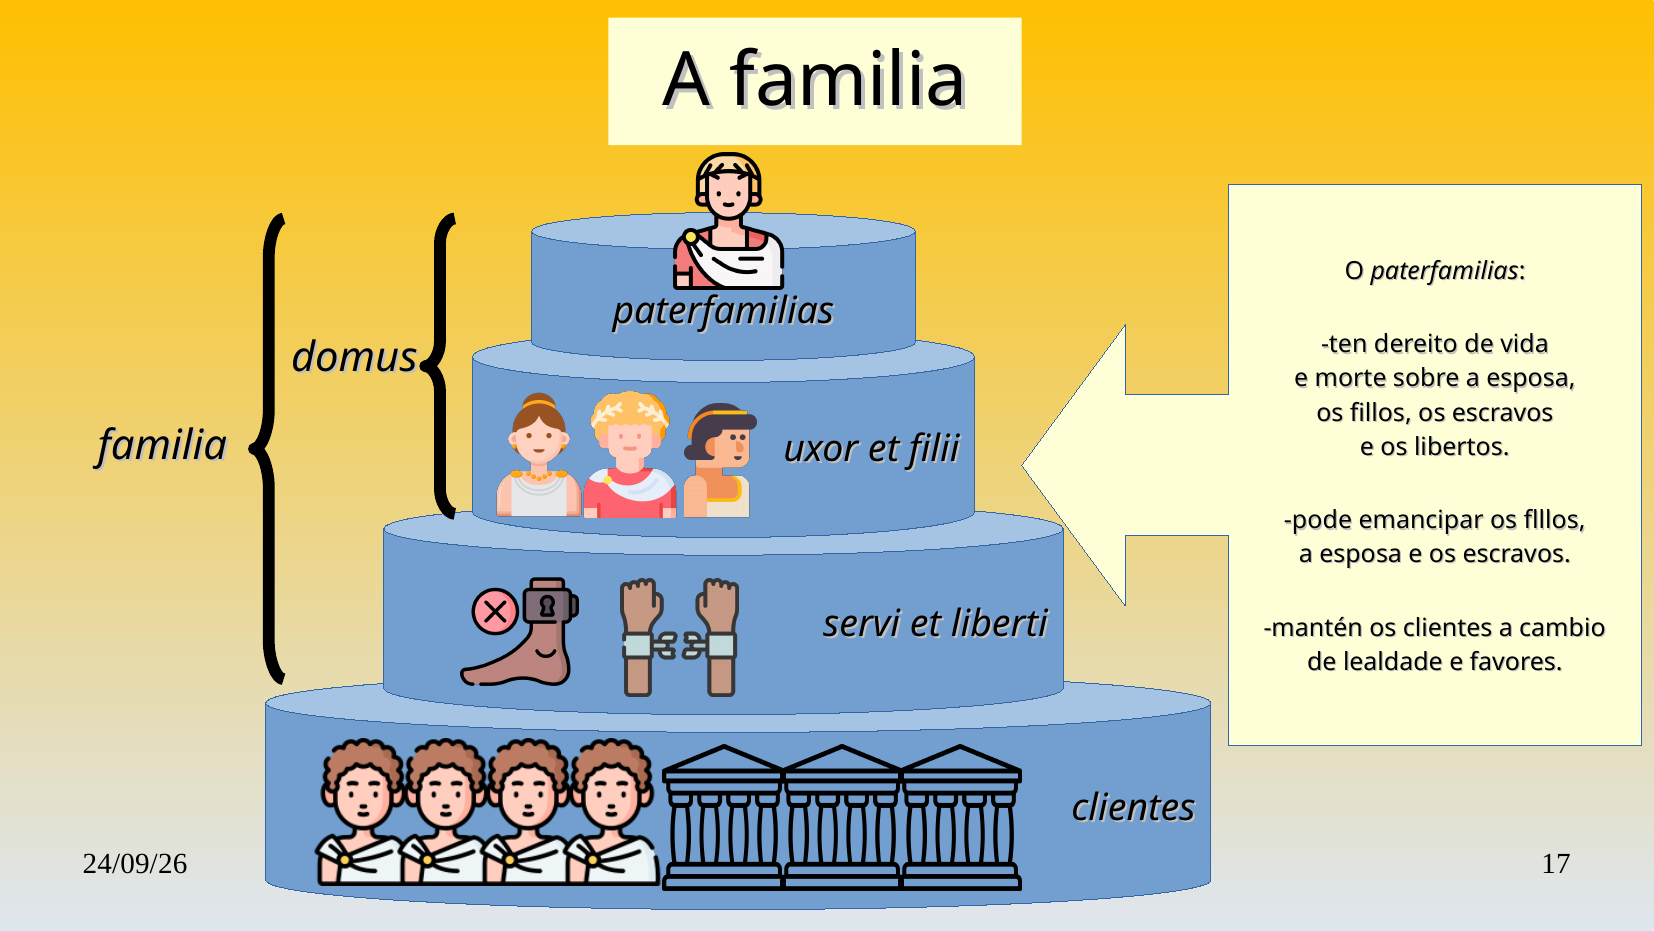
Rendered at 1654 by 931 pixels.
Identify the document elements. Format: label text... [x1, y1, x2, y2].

picture [475, 391, 780, 521]
picture [289, 738, 1022, 891]
picture [660, 152, 797, 290]
text_box domus [275, 318, 443, 394]
text_box uxor et filii [472, 358, 975, 538]
text_box A familia [608, 17, 1022, 146]
text_box O paterfamilias: -ten dereito de vida e morte sobre a esposa, os fillos, os escravos e os libertos. -pode emancipar os flllos, a esposa e os escravos. -mantén os clientes a cambio de lealdade e favores. [1021, 184, 1642, 746]
text_box paterfamilias [531, 232, 916, 361]
text_box familia [59, 407, 266, 479]
picture [460, 572, 579, 692]
text_box servi et liberti [383, 529, 1064, 715]
picture [620, 578, 739, 697]
text_box clientes [265, 704, 1211, 910]
